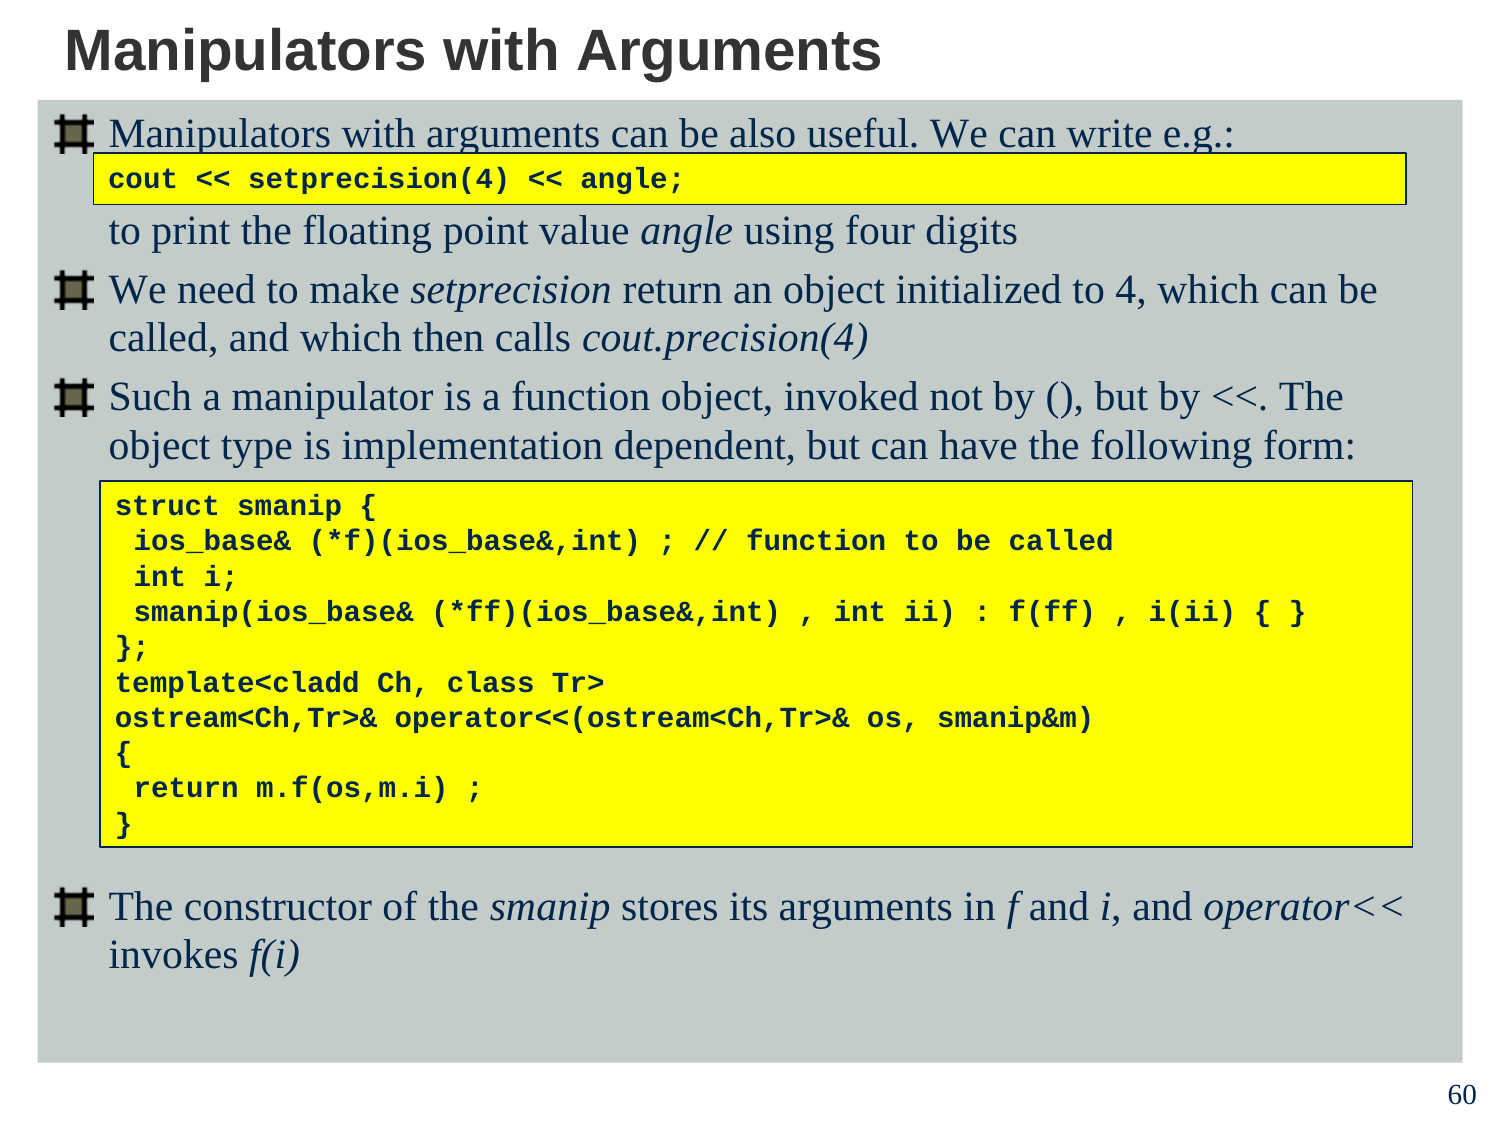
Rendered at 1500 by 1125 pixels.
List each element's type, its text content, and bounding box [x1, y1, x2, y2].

list Manipulators with arguments can be also useful. We can write e.g.: to print the floating point value angle using four digits We need to make setprecision return an object initialized to 4, which can be called, and which then calls cout.precision(4) Such a manipulator is a function object, invoked not by (), but by <<. The object type is implementation dependent, but can have the following form: The constructor of the smanip stores its arguments in f and i, and operator<< invokes f(i) [37, 99, 1463, 1063]
title Manipulators with Arguments [50, 0, 1450, 91]
text_box struct smanip { ios_base& (*f)(ios_base&,int) ; // function to be called int i; smanip(ios_base& (*ff)(ios_base&,int) , int ii) : f(ff) , i(ii) { } }; template<cladd Ch, class Tr> ostream<Ch,Tr>& operator<<(ostream<Ch,Tr>& os, smanip&m) { return m.f(os,m.i) ; } [99, 481, 1413, 848]
text_box cout << setprecision(4) << angle; [93, 152, 1406, 205]
